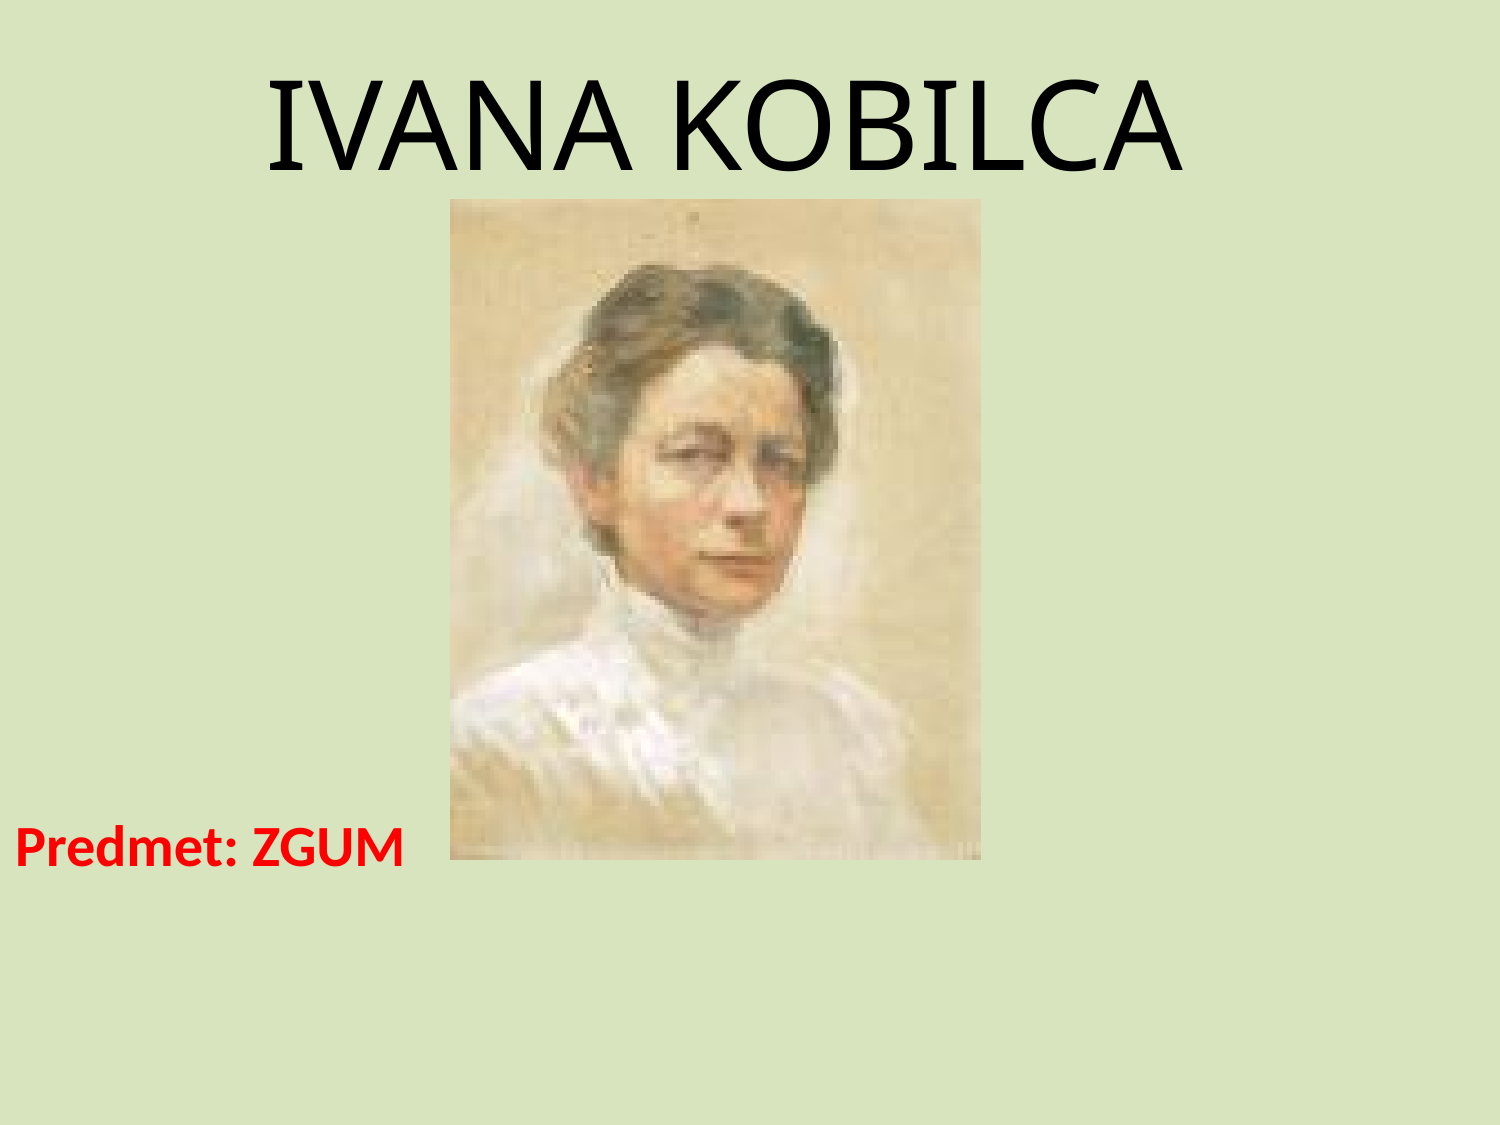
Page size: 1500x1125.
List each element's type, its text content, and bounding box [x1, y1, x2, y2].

title IVANA KOBILCA [87, 0, 1363, 242]
subtitle Predmet: ZGUM [0, 637, 1388, 1125]
picture [450, 242, 981, 637]
